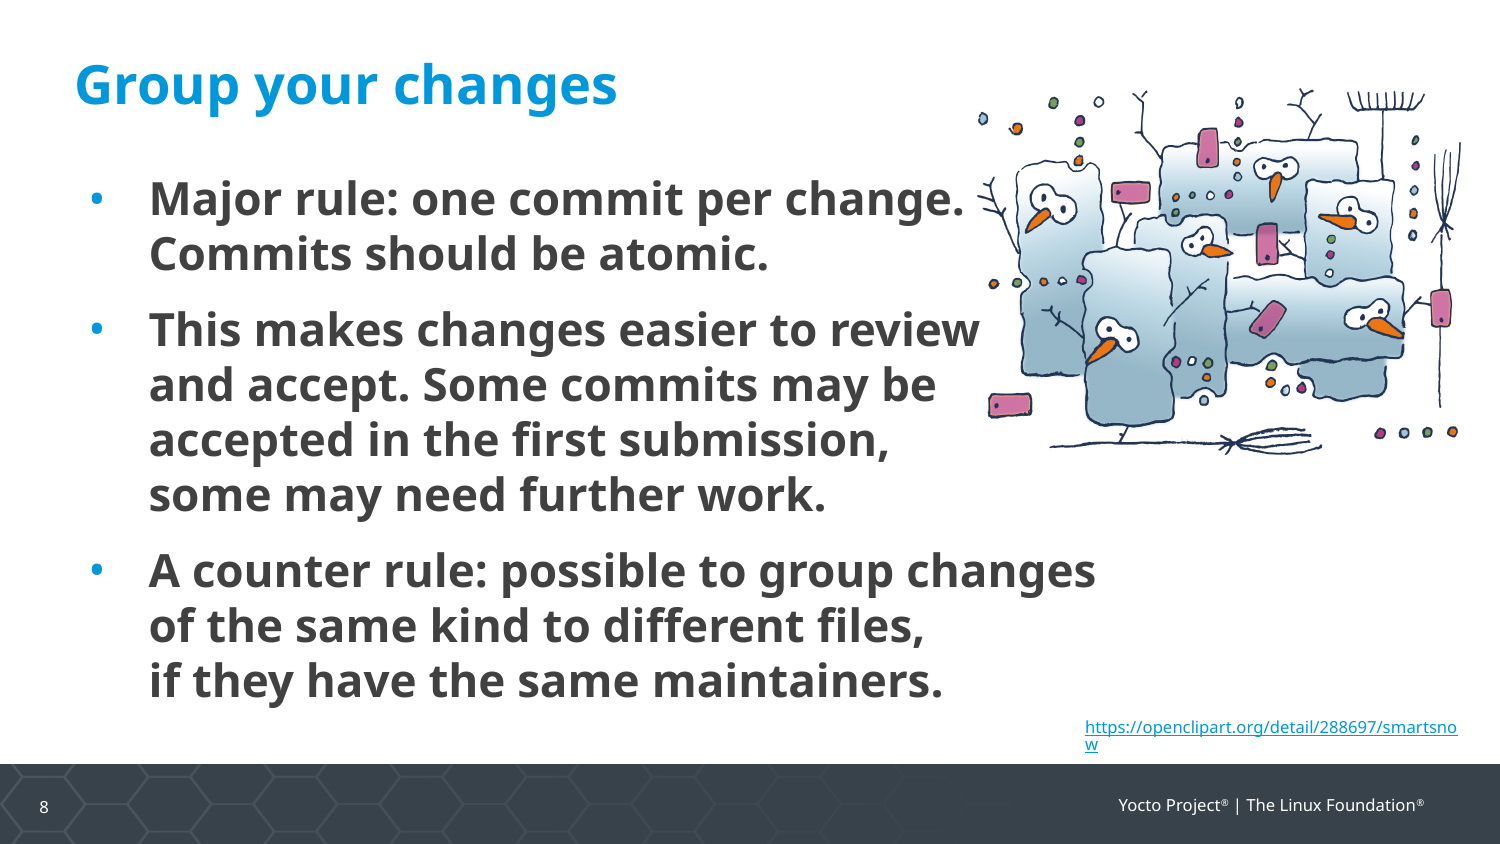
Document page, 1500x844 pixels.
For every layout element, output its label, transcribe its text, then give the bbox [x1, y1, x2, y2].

text_box https://openclipart.org/detail/288697/smartsnow [1070, 702, 1486, 756]
list Major rule: one commit per change. Commits should be atomic. This makes changes easier to review and accept. Some commits may be accepted in the first submission, some may need further work. A counter rule: possible to group changes of the same kind to different files, if they have the same maintainers. [73, 169, 1190, 728]
title Group your changes [74, 50, 1425, 160]
picture [0, 0, 1500, 844]
